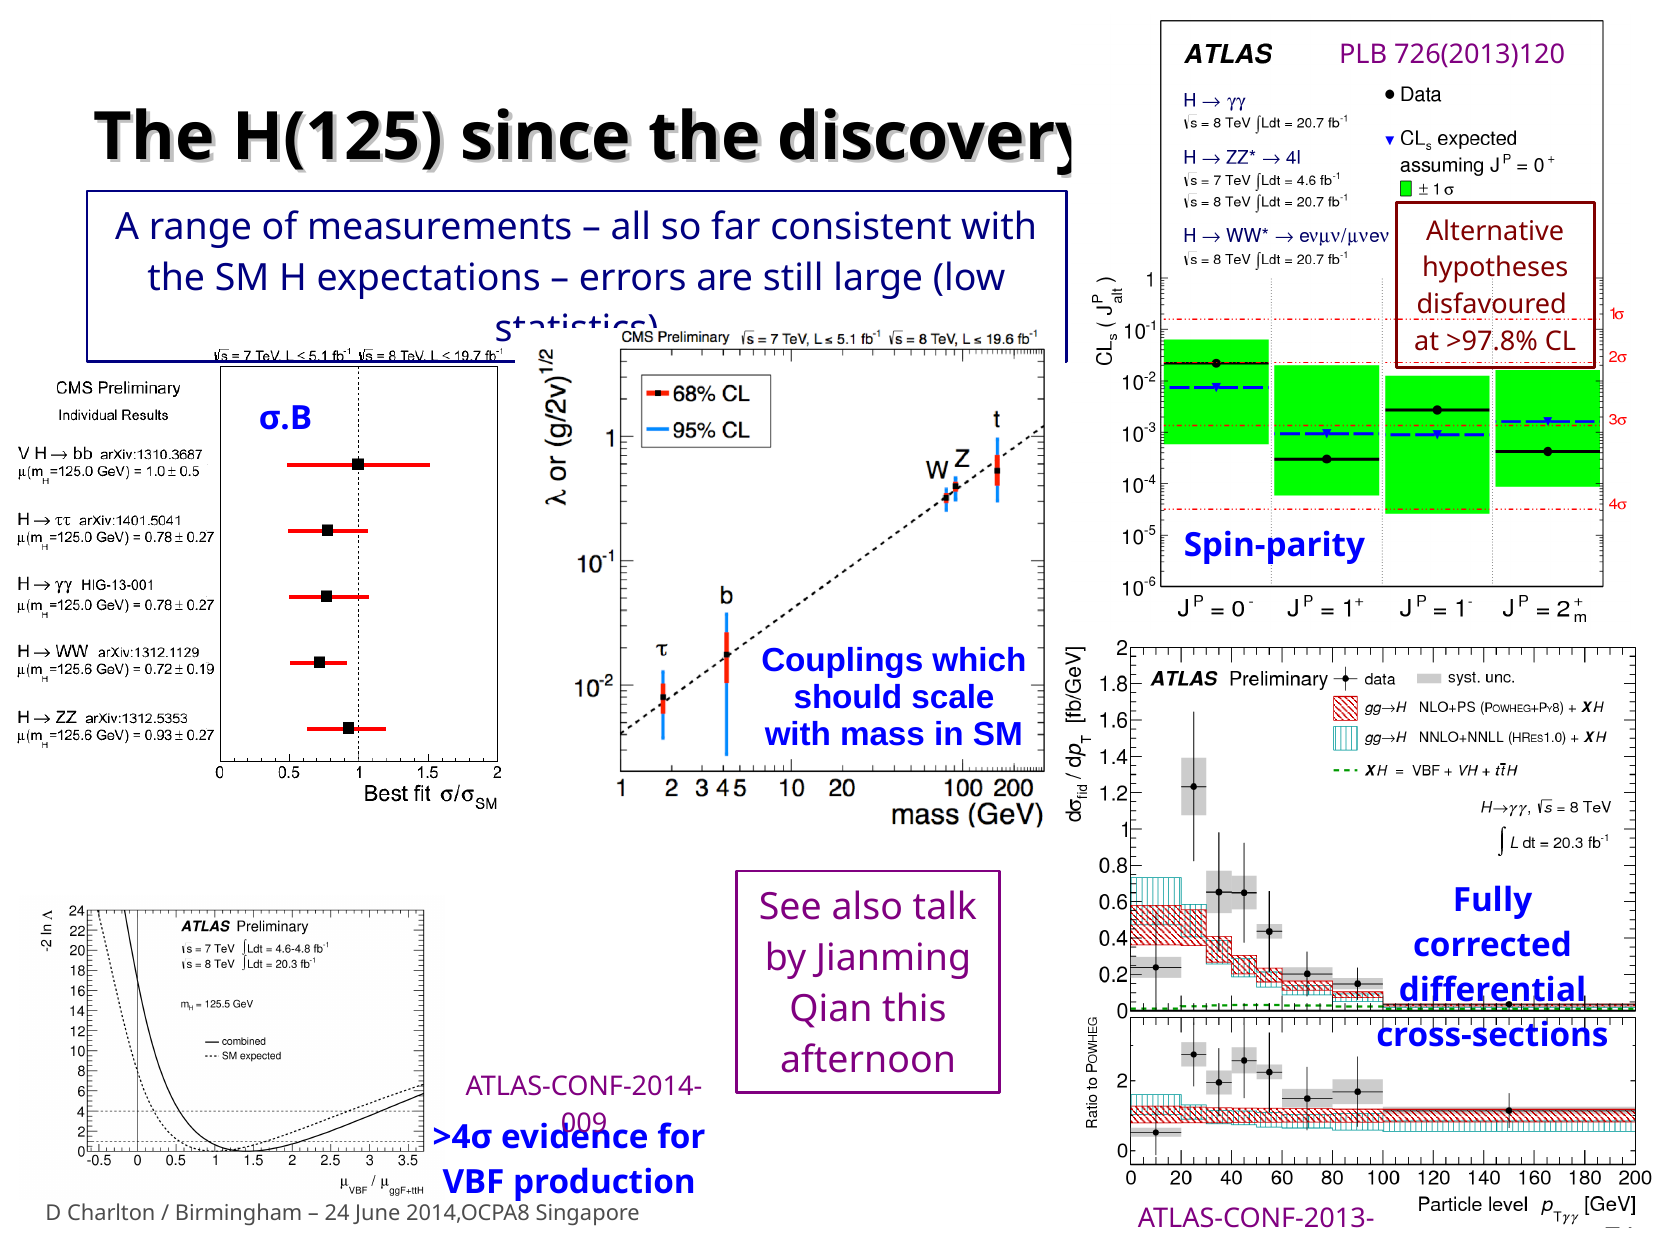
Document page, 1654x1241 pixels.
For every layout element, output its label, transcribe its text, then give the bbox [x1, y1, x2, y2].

text_box See also talk by Jianming Qian this afternoon [736, 871, 1000, 1064]
text_box ATLAS-CONF-2013-072 [1105, 1191, 1407, 1241]
picture [0, 328, 1654, 1227]
picture [19, 895, 445, 1201]
text_box σ.B [243, 387, 336, 441]
text_box Alternative hypotheses disfavoured at >97.8% CL [1396, 202, 1595, 347]
text_box The H(125) since the discovery [78, 80, 1071, 174]
text_box Fully corrected differential cross-sections [1361, 868, 1637, 1000]
text_box PLB 726(2013)120 [1301, 27, 1603, 77]
picture [1071, 14, 1631, 630]
text_box Spin-parity [1168, 513, 1370, 568]
text_box ATLAS-CONF-2014-009 [433, 1059, 735, 1109]
text_box >4σ evidence for VBF production [416, 1105, 722, 1198]
text_box Couplings which should scale with mass in SM [741, 634, 1047, 762]
text_box A range of measurements – all so far consistent with the SM H expectations – errors are still large (low statistics) [86, 190, 1067, 309]
